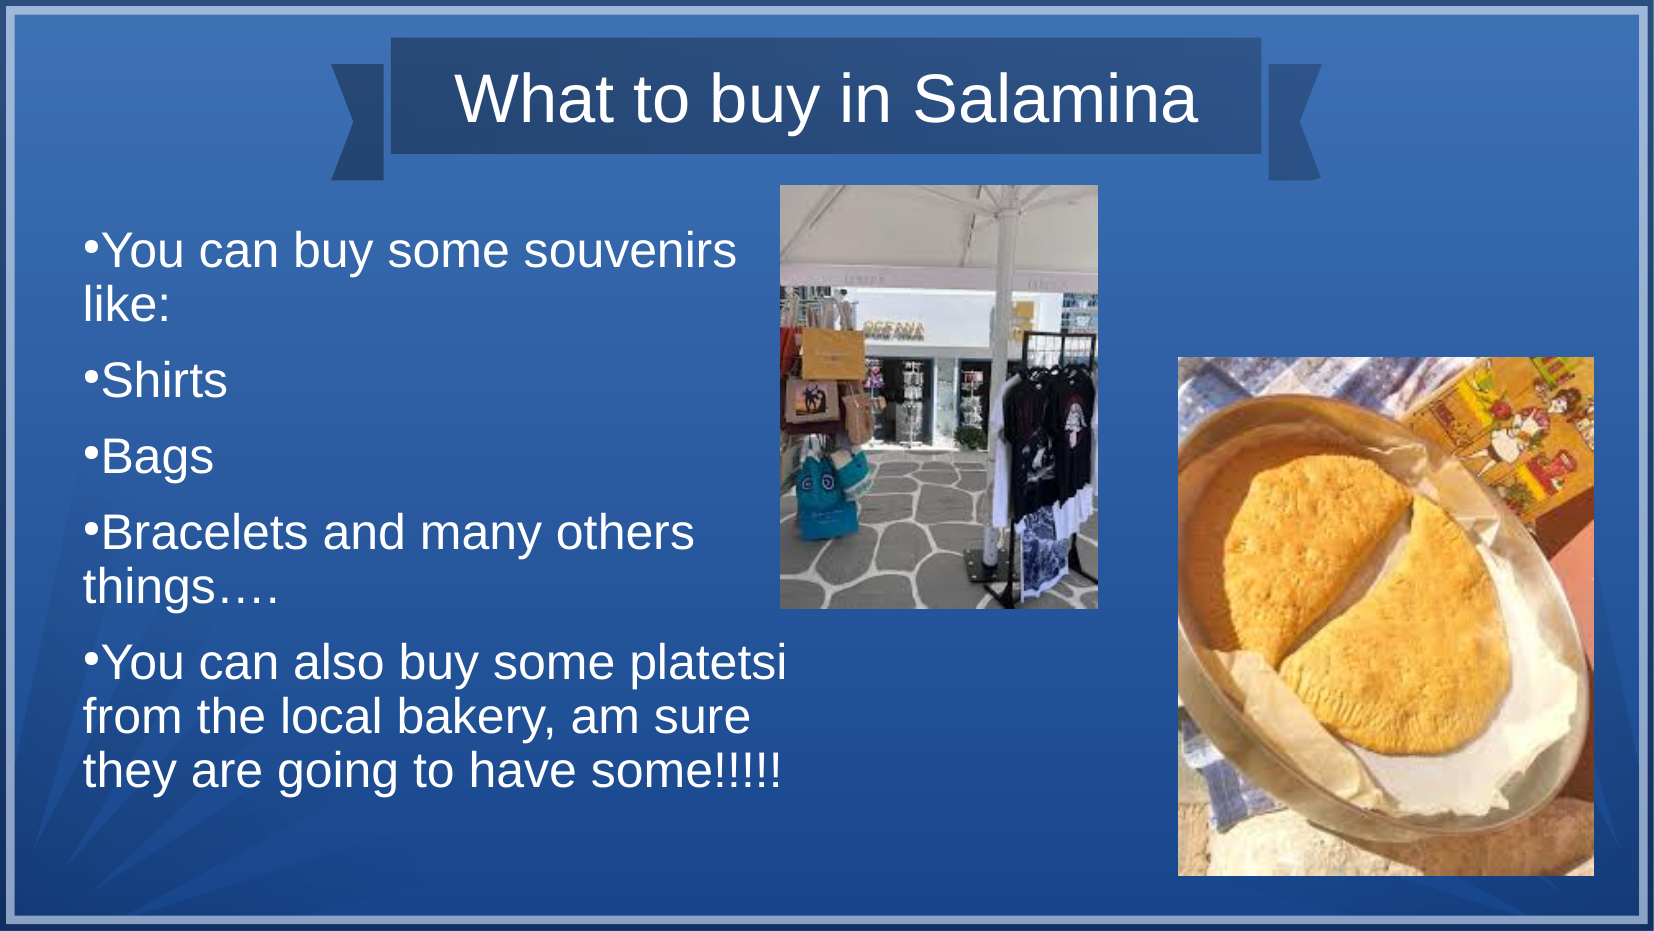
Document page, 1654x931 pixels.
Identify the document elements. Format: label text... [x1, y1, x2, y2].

title What to buy in Salamina [389, 35, 1264, 154]
picture [1178, 357, 1594, 876]
picture [780, 185, 1098, 610]
list You can buy some souvenirs like: Shirts Bags Bracelets and many others things…. You can also buy some platetsi from the local bakery, am sure they are going to have some!!!!! [82, 224, 809, 848]
